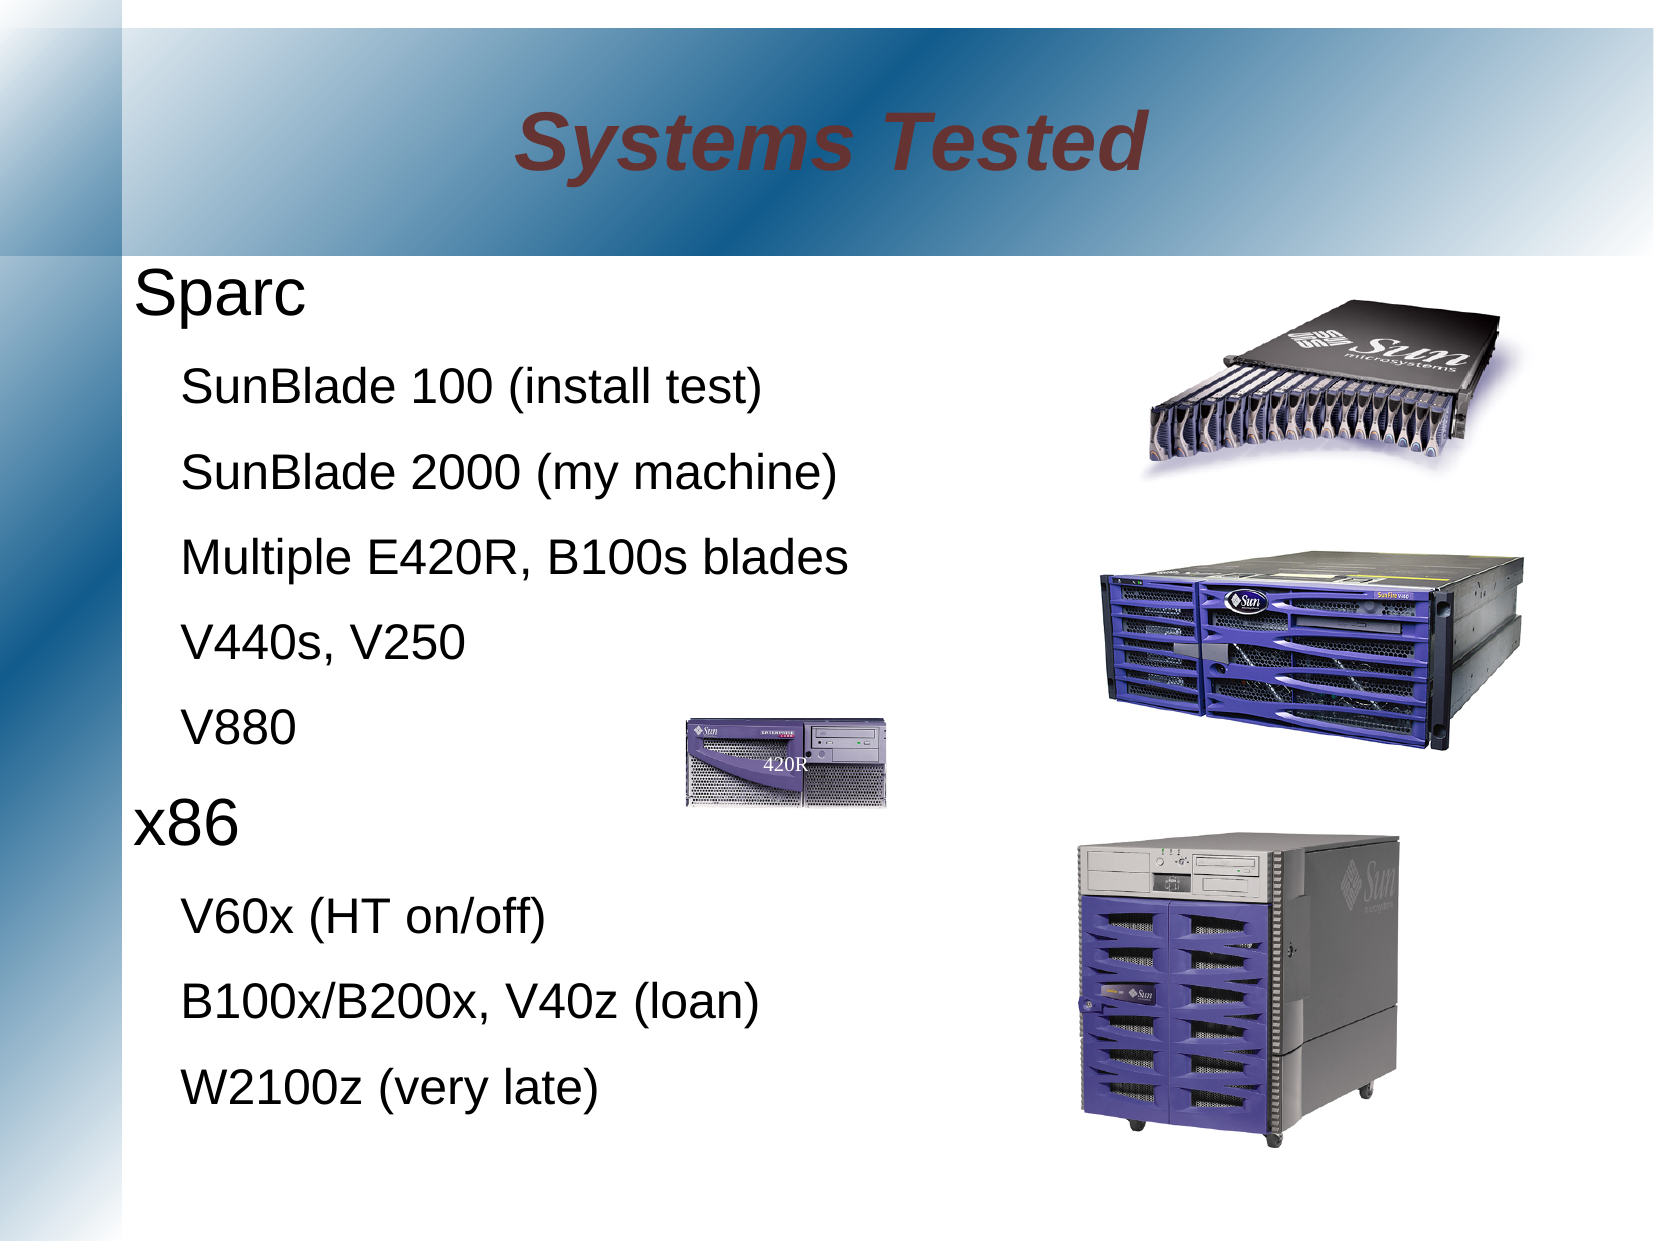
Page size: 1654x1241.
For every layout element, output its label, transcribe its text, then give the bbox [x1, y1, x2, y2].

list Sparc SunBlade 100 (install test) SunBlade 2000 (my machine) Multiple E420R, B100s blades V440s, V250 V880 x86 V60x (HT on/off) B100x/B200x, V40z (loan) W2100z (very late) [121, 254, 1534, 1222]
picture [1075, 831, 1401, 1149]
picture [1120, 286, 1541, 495]
picture [1088, 532, 1539, 770]
picture [685, 718, 887, 811]
title Systems Tested [125, 37, 1538, 246]
